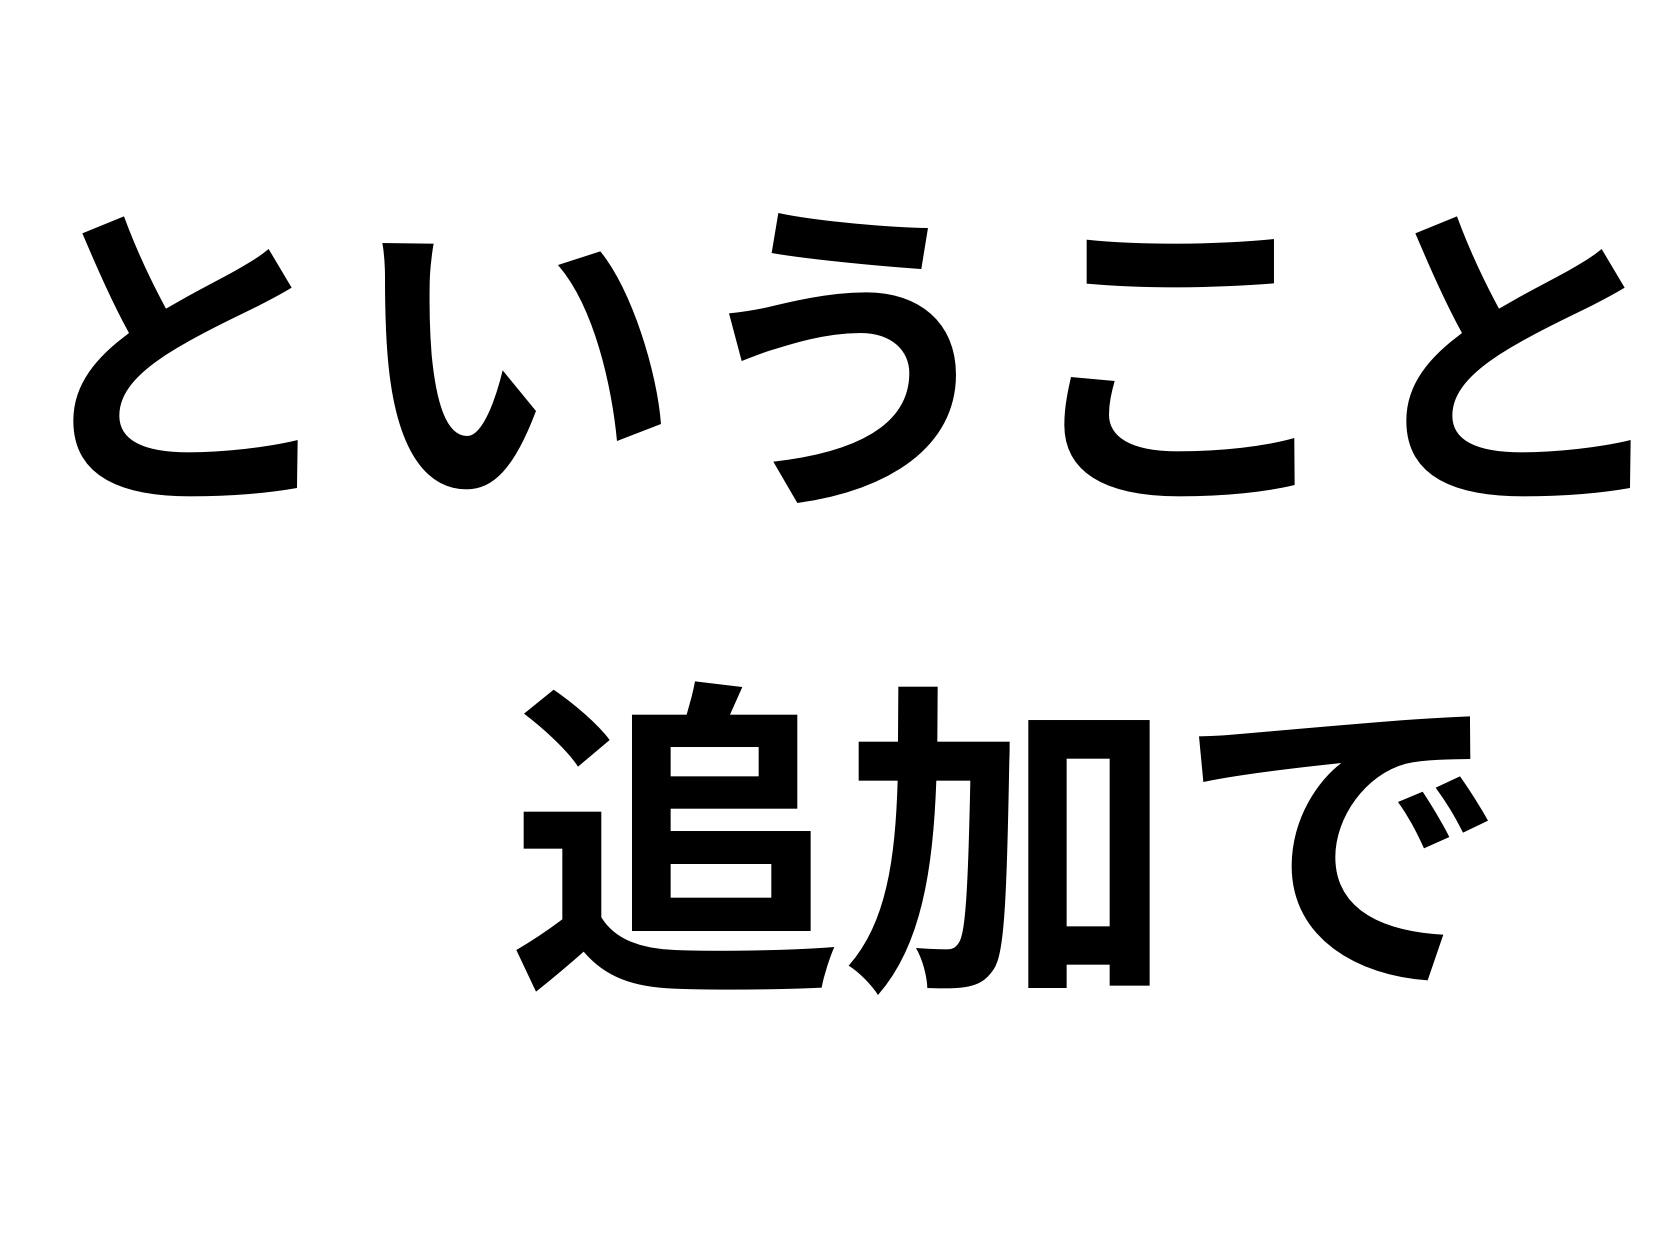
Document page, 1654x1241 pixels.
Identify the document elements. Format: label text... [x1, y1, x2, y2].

text_box ということで 追加で [0, 88, 1622, 821]
